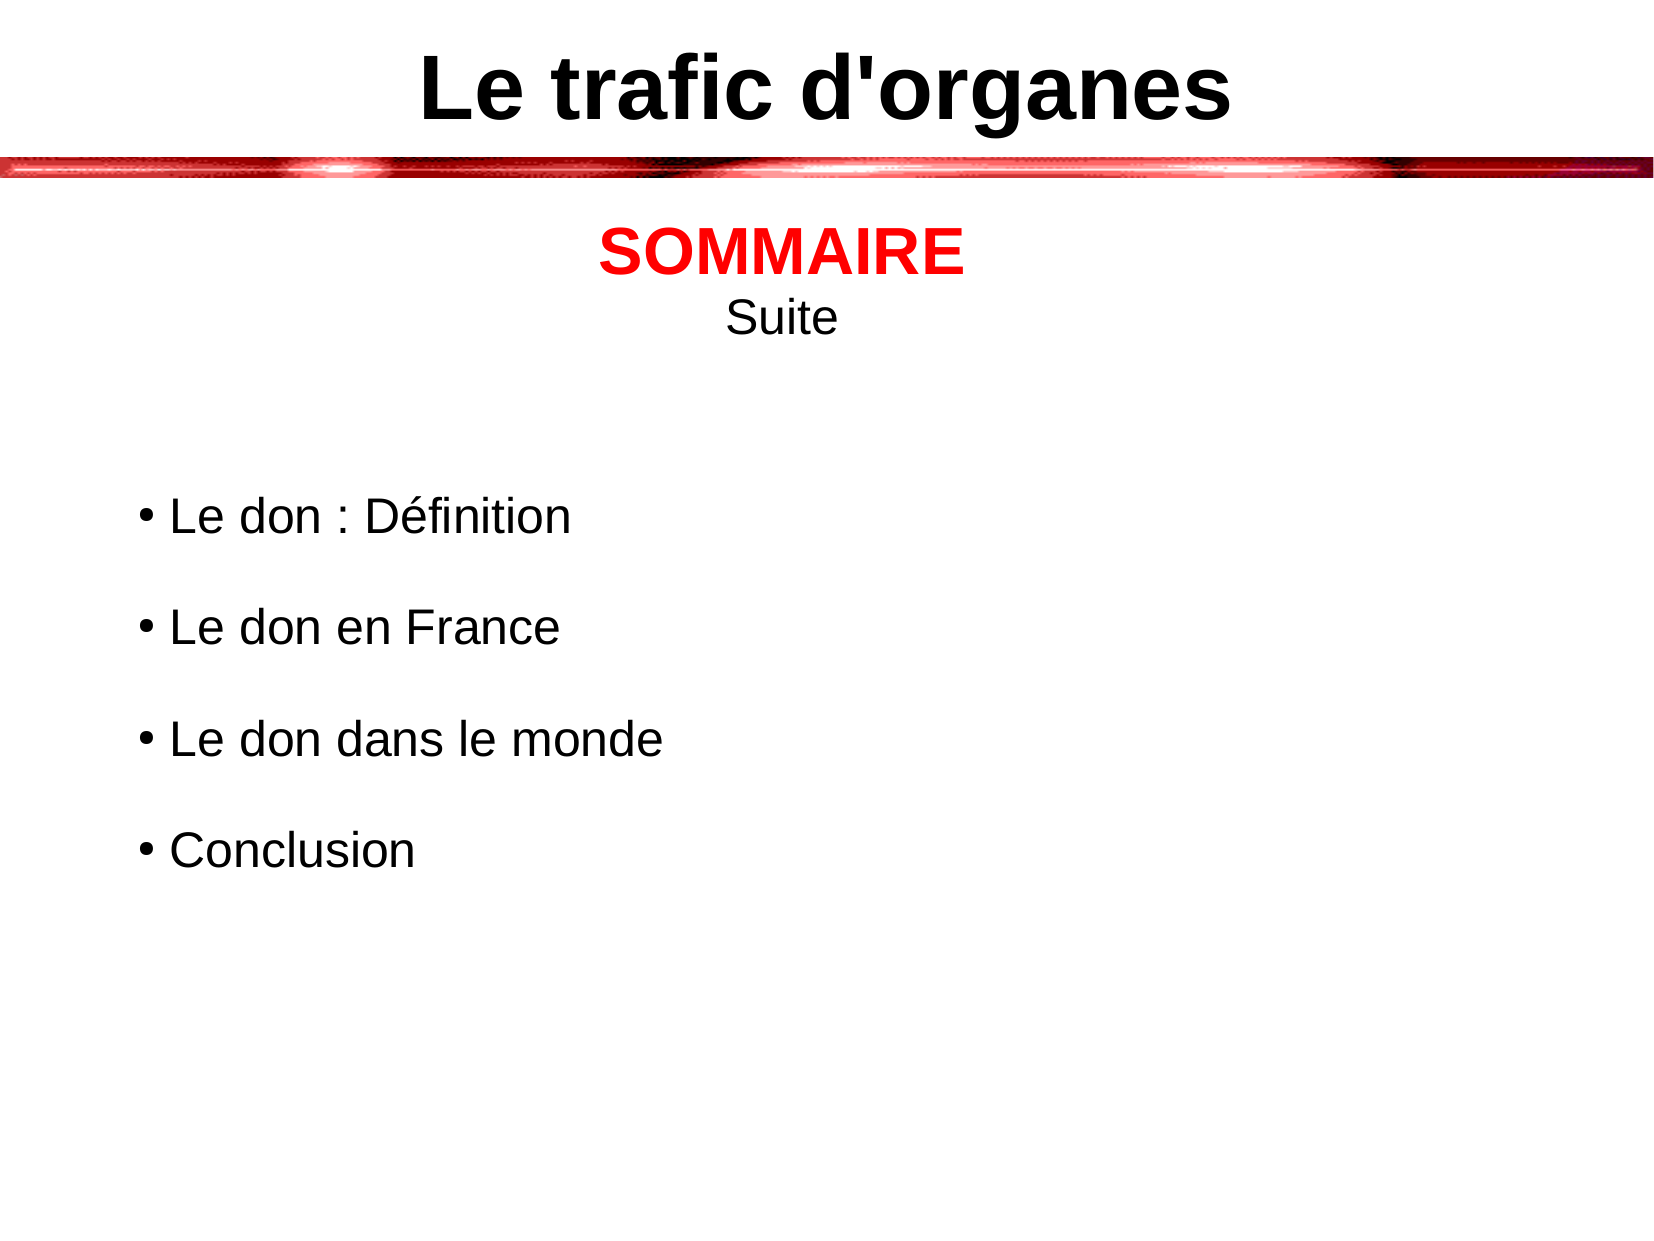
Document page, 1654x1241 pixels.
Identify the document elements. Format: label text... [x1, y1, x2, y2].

picture [0, 157, 1654, 178]
text_box Le trafic d'organes [0, 29, 1654, 148]
text_box SOMMAIRE Suite [472, 206, 1093, 353]
text_box Le don : Définition Le don en France Le don dans le monde Conclusion [123, 480, 768, 886]
